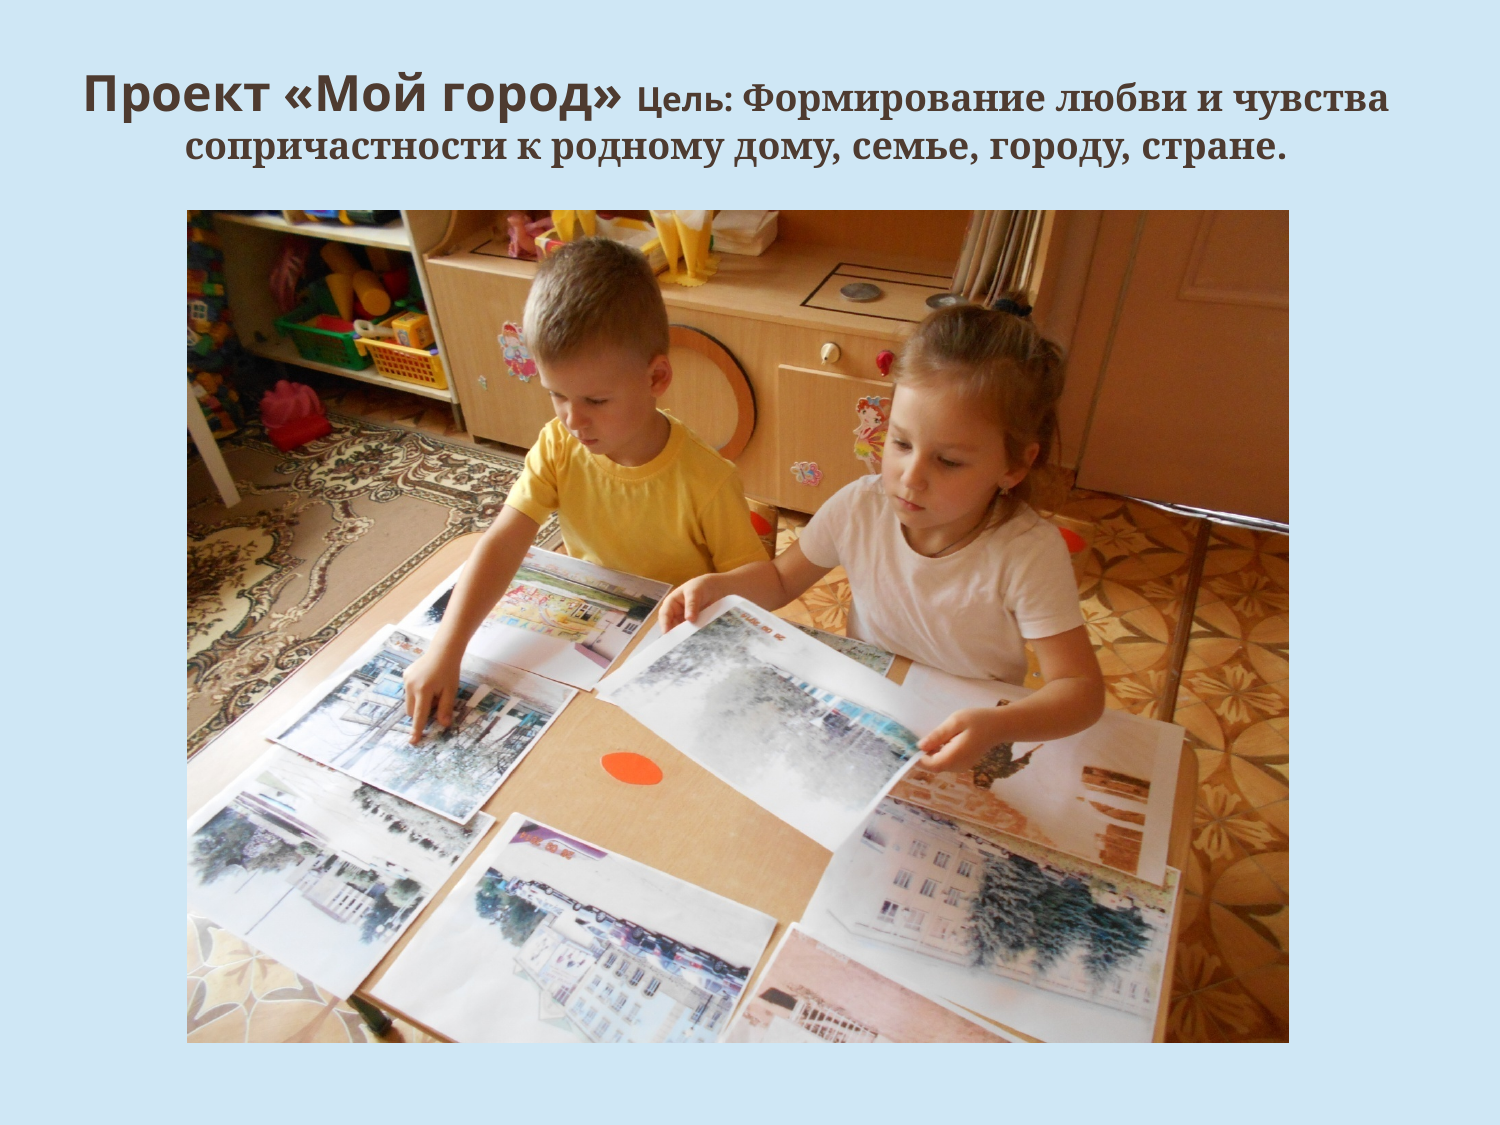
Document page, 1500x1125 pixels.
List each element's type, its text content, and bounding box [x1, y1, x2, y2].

list Проект «Мой город» Цель: Формирование любви и чувства сопричастности к родному дому, семье, городу, стране. [50, 54, 1424, 153]
picture [187, 210, 1289, 1043]
